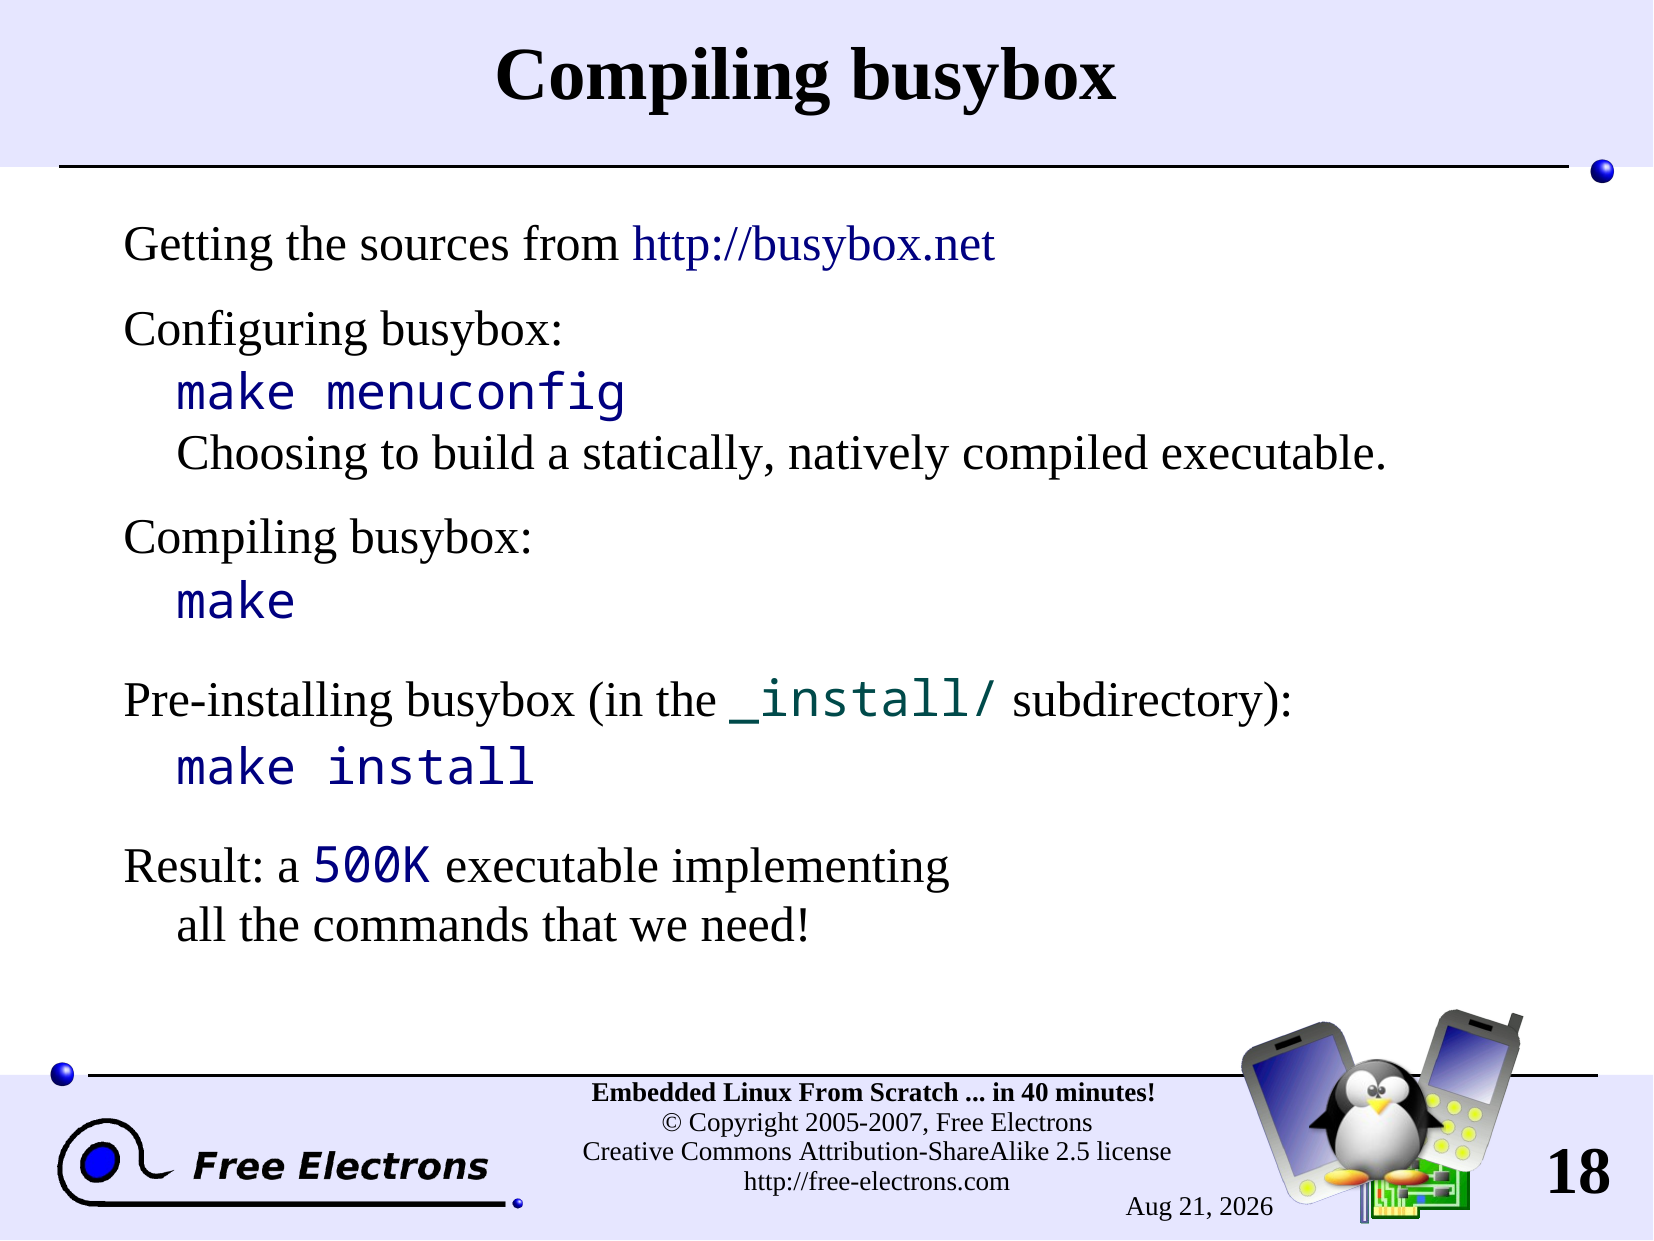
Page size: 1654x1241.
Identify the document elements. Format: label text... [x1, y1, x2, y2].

list Getting the sources from http://busybox.net Configuring busybox: make menuconfig Choosing to build a statically, natively compiled executable. Compiling busybox: make Pre-installing busybox (in the _install/ subdirectory): make install Result: a 500K executable implementing all the commands that we need! [105, 216, 1518, 1066]
picture [50, 1107, 527, 1216]
title Compiling busybox [60, 18, 1551, 132]
picture [1231, 1007, 1538, 1241]
